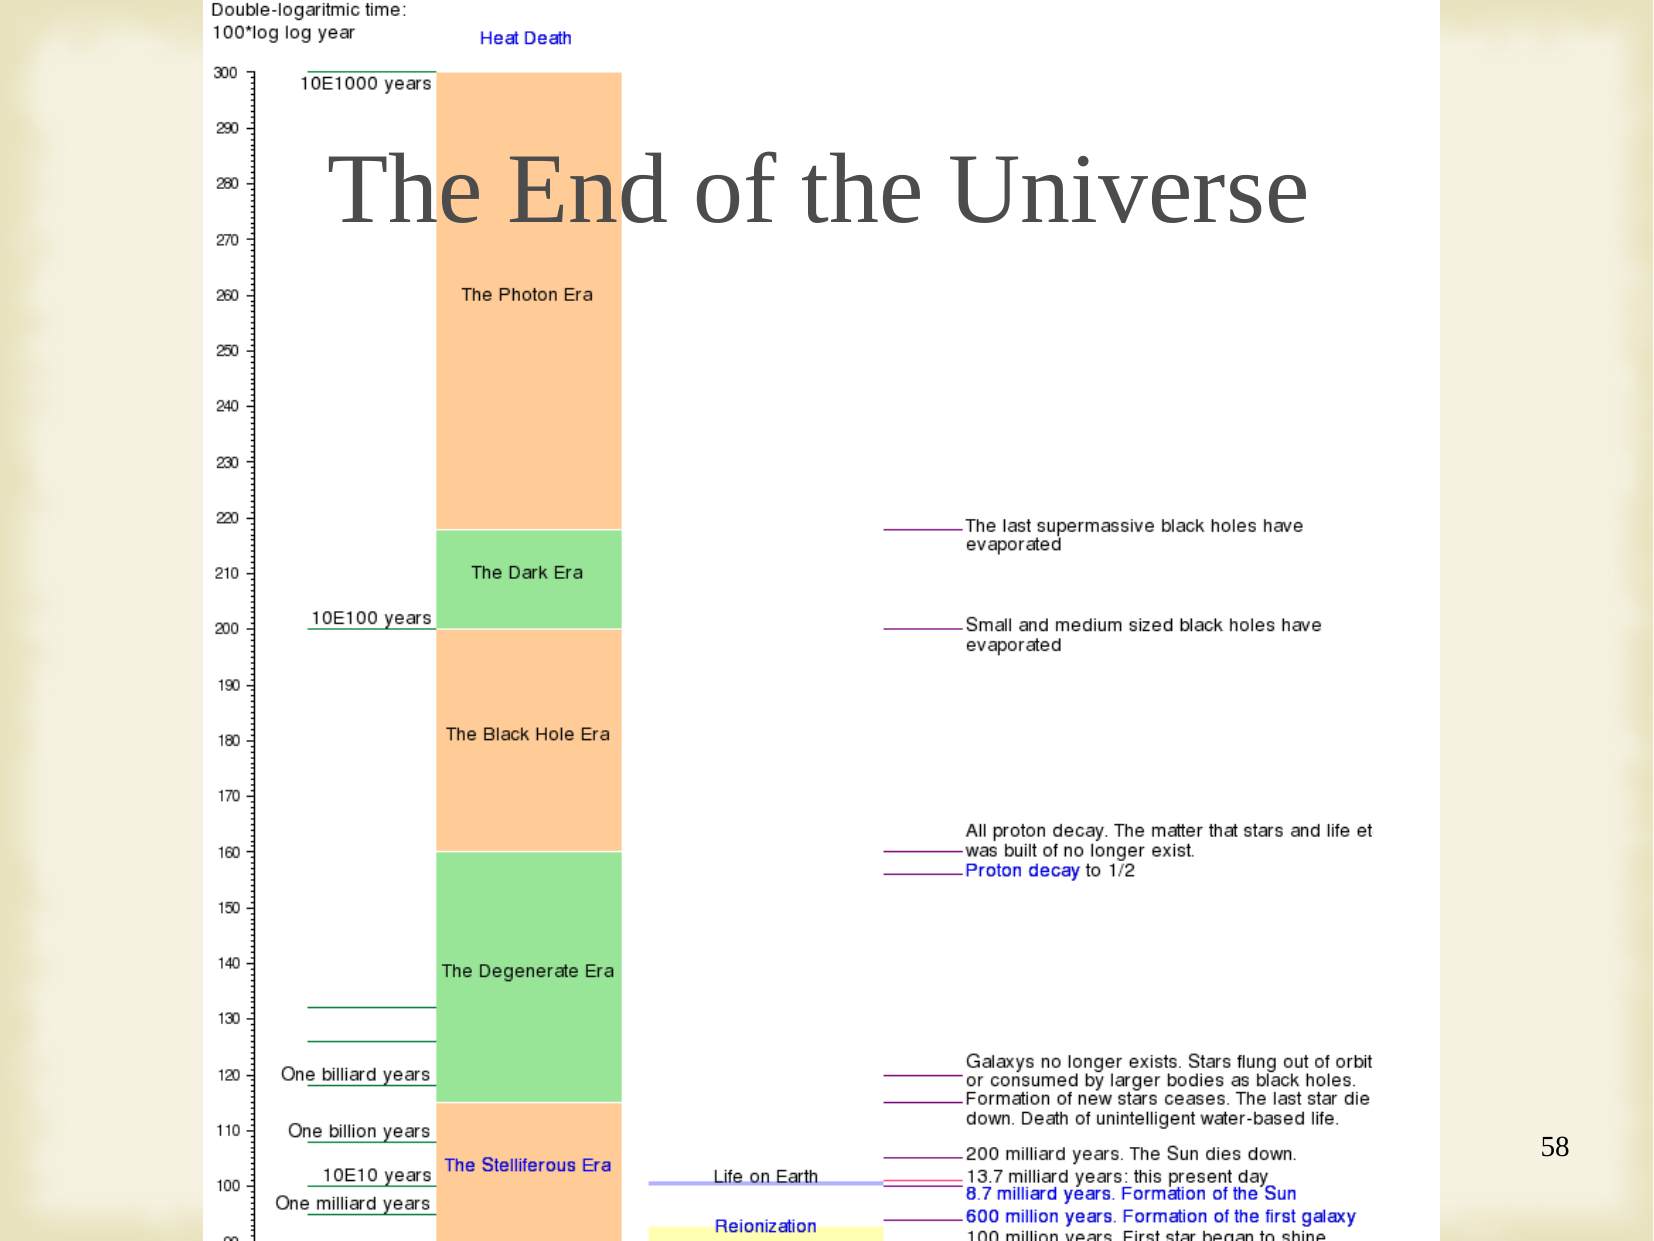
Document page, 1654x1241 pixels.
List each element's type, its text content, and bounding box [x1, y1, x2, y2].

picture [0, 0, 1654, 1241]
title The End of the Universe [183, 92, 1455, 285]
